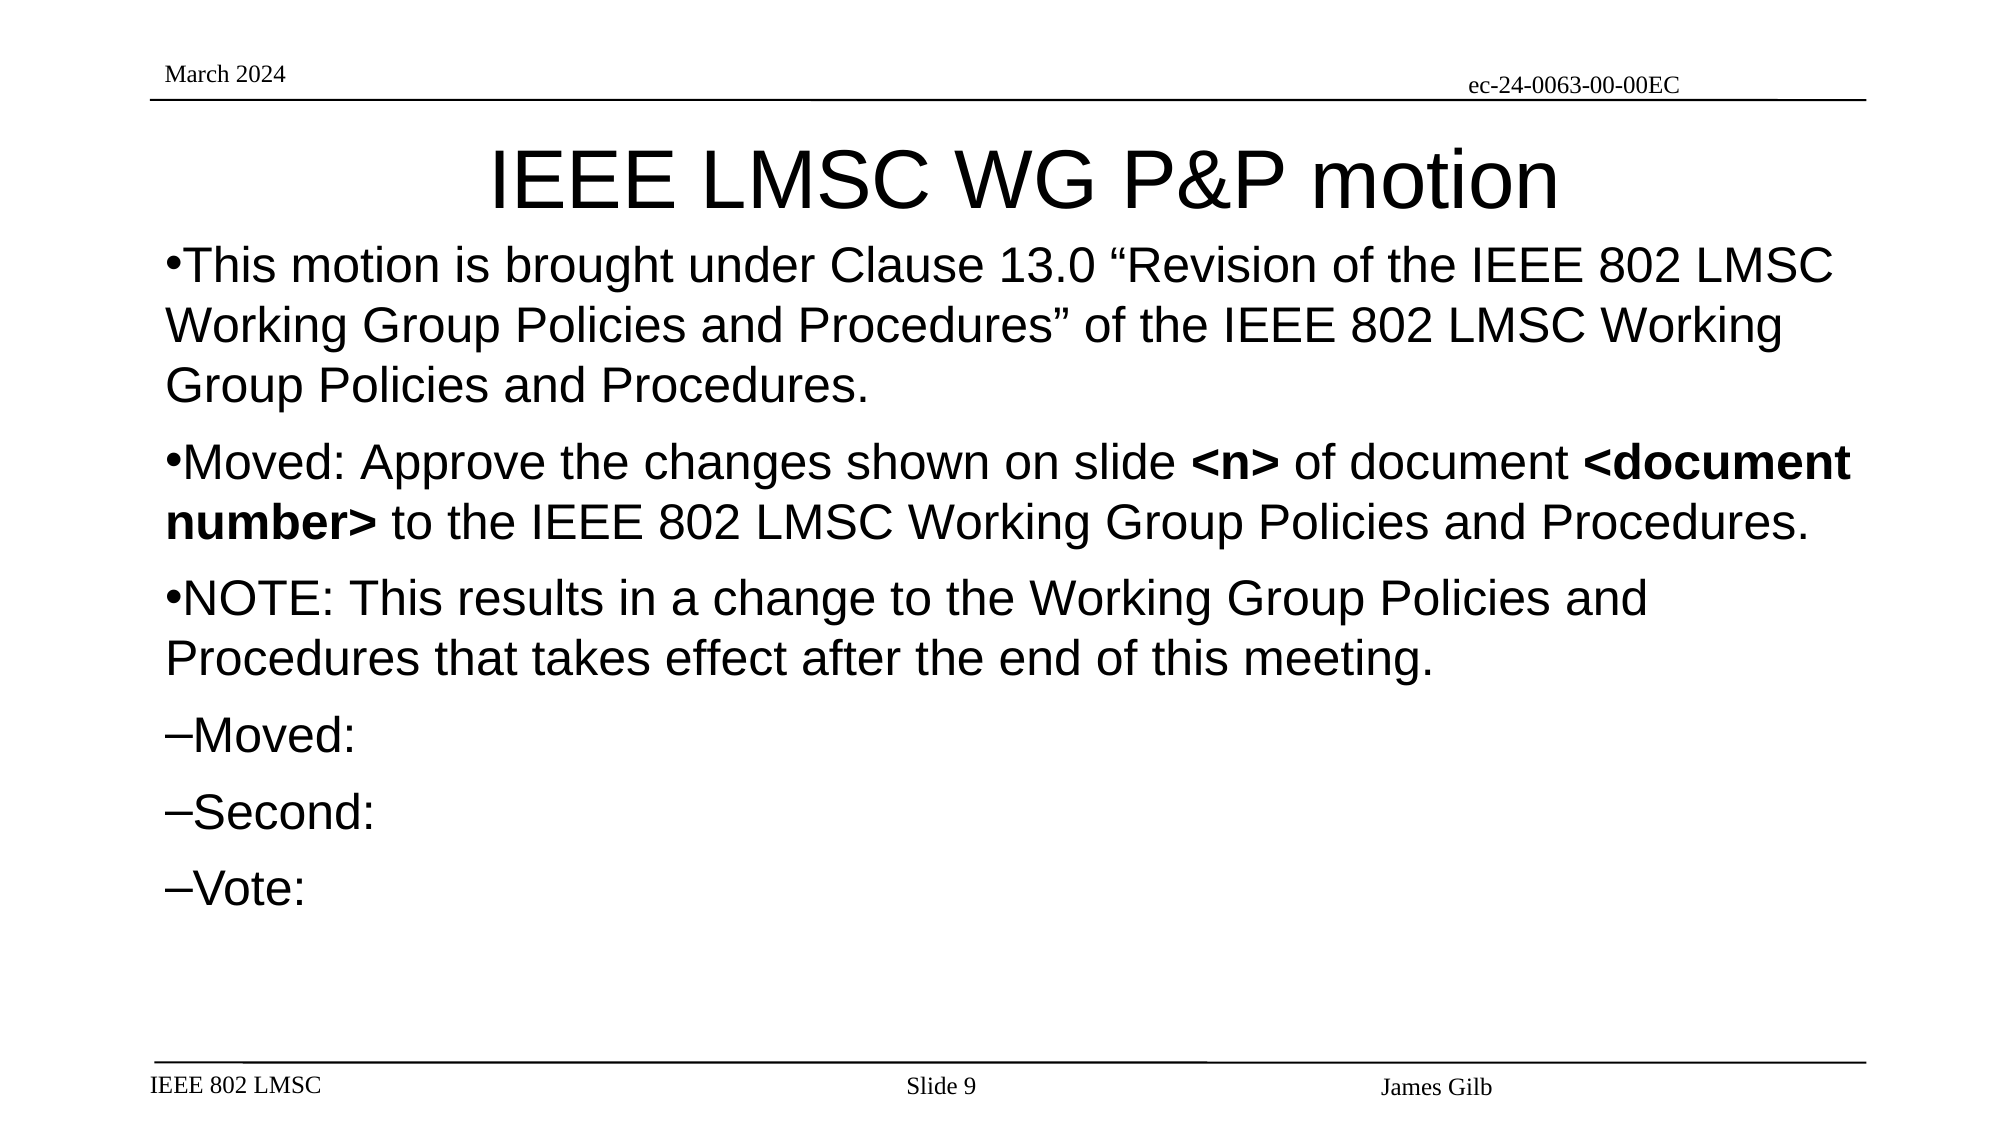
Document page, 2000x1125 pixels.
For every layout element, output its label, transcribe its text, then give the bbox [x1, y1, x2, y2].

title IEEE LMSC WG P&P motion [149, 112, 1900, 224]
text_box Slide [799, 1069, 1083, 1108]
list This motion is brought under Clause 13.0 “Revision of the IEEE 802 LMSC Working Group Policies and Procedures” of the IEEE 802 LMSC Working Group Policies and Procedures. Moved: Approve the changes shown on slide <n> of document <document number> to the IEEE 802 LMSC Working Group Policies and Procedures. NOTE: This results in a change to the Working Group Policies and Procedures that takes effect after the end of this meeting. Moved: Second: Vote: [149, 224, 1900, 1036]
